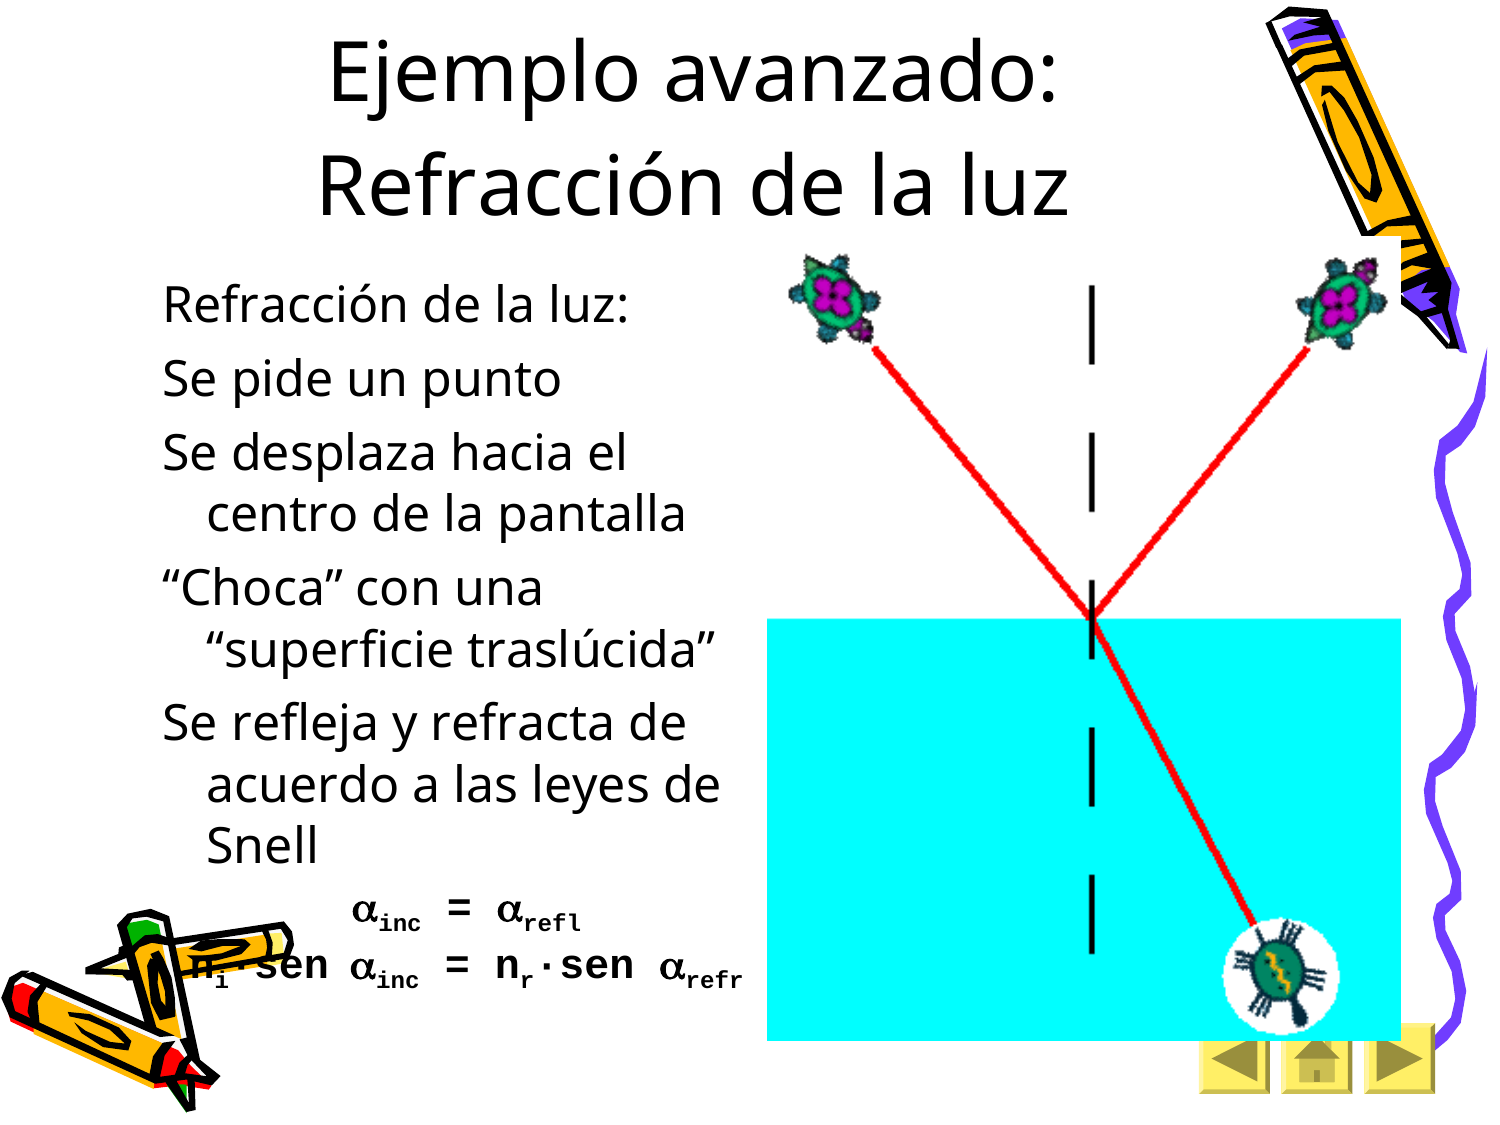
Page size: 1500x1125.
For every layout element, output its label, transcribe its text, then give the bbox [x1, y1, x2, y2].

picture [767, 236, 1401, 1041]
text_box [1283, 1041, 1353, 1094]
text_box [1366, 1023, 1436, 1094]
title Ejemplo avanzado: Refracción de la luz [100, 0, 1287, 248]
list Refracción de la luz: Se pide un punto Se desplaza hacia el centro de la pantalla “Choca” con una “superficie traslúcida” Se refleja y refracta de acuerdo a las leyes de Snell inc = refl ni·seninc = nr·sen refr [147, 265, 786, 1087]
text_box [1200, 1041, 1270, 1094]
